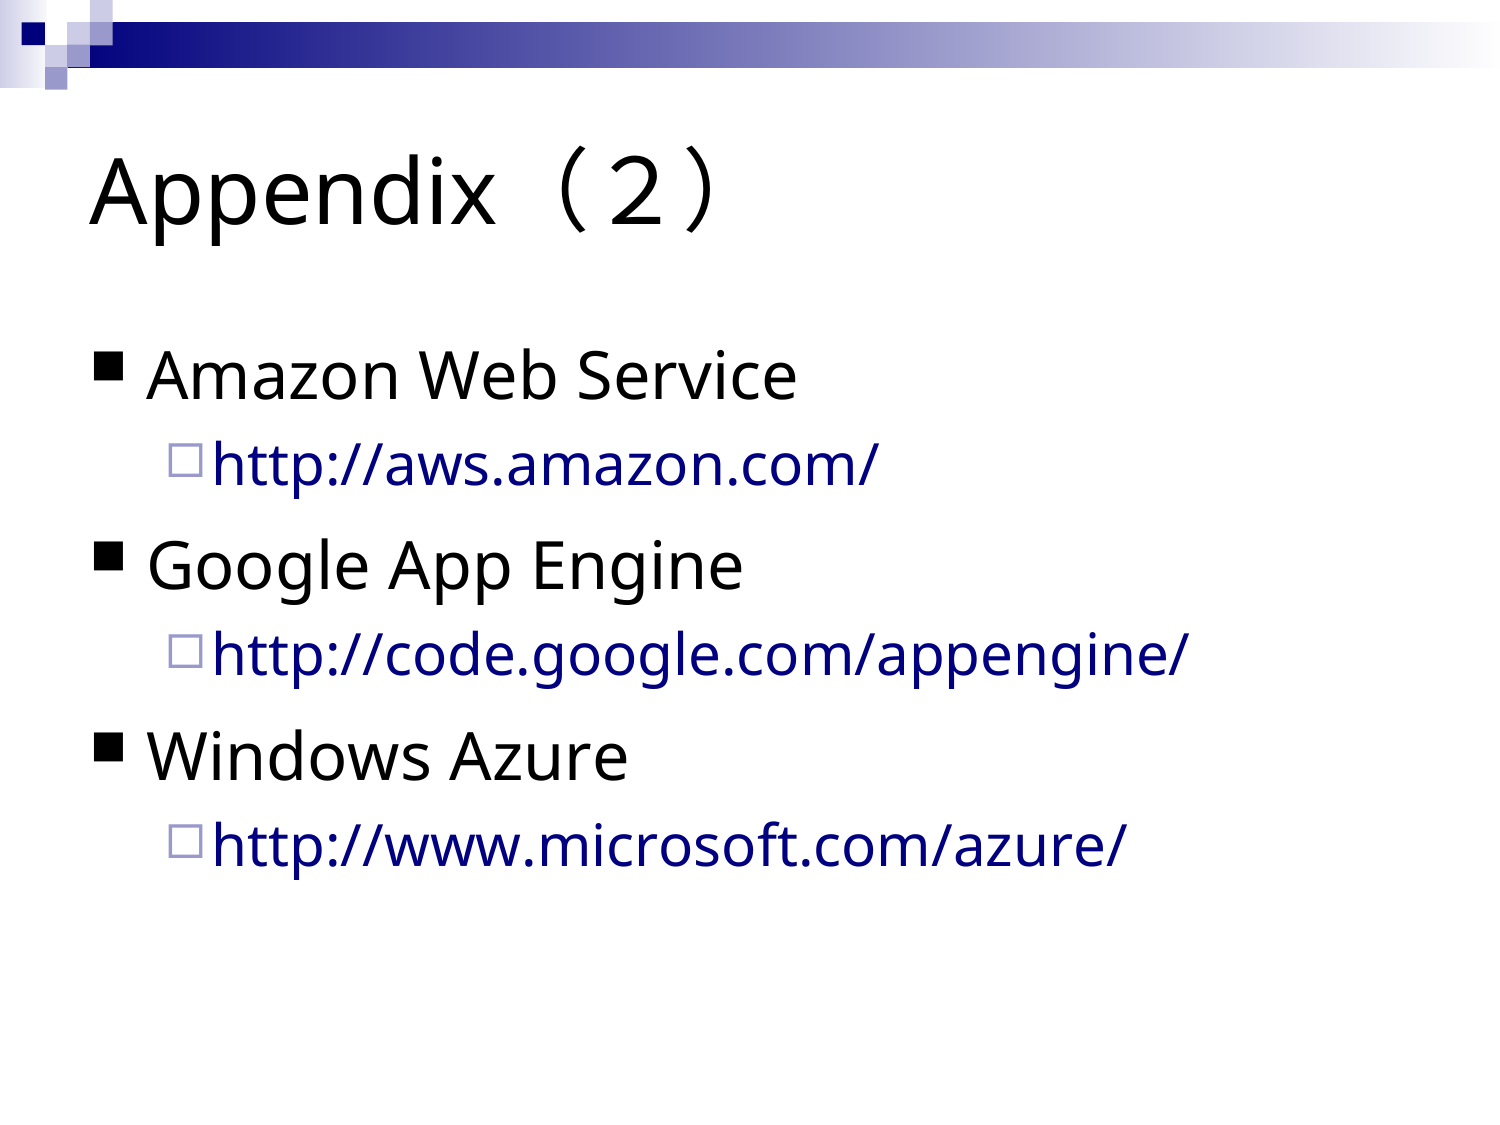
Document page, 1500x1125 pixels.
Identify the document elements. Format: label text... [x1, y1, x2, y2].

title Appendix（２） [75, 69, 1426, 306]
list Amazon Web Service http://aws.amazon.com/ Google App Engine http://code.google.com/appengine/ Windows Azure http://www.microsoft.com/azure/ [75, 324, 1426, 1021]
